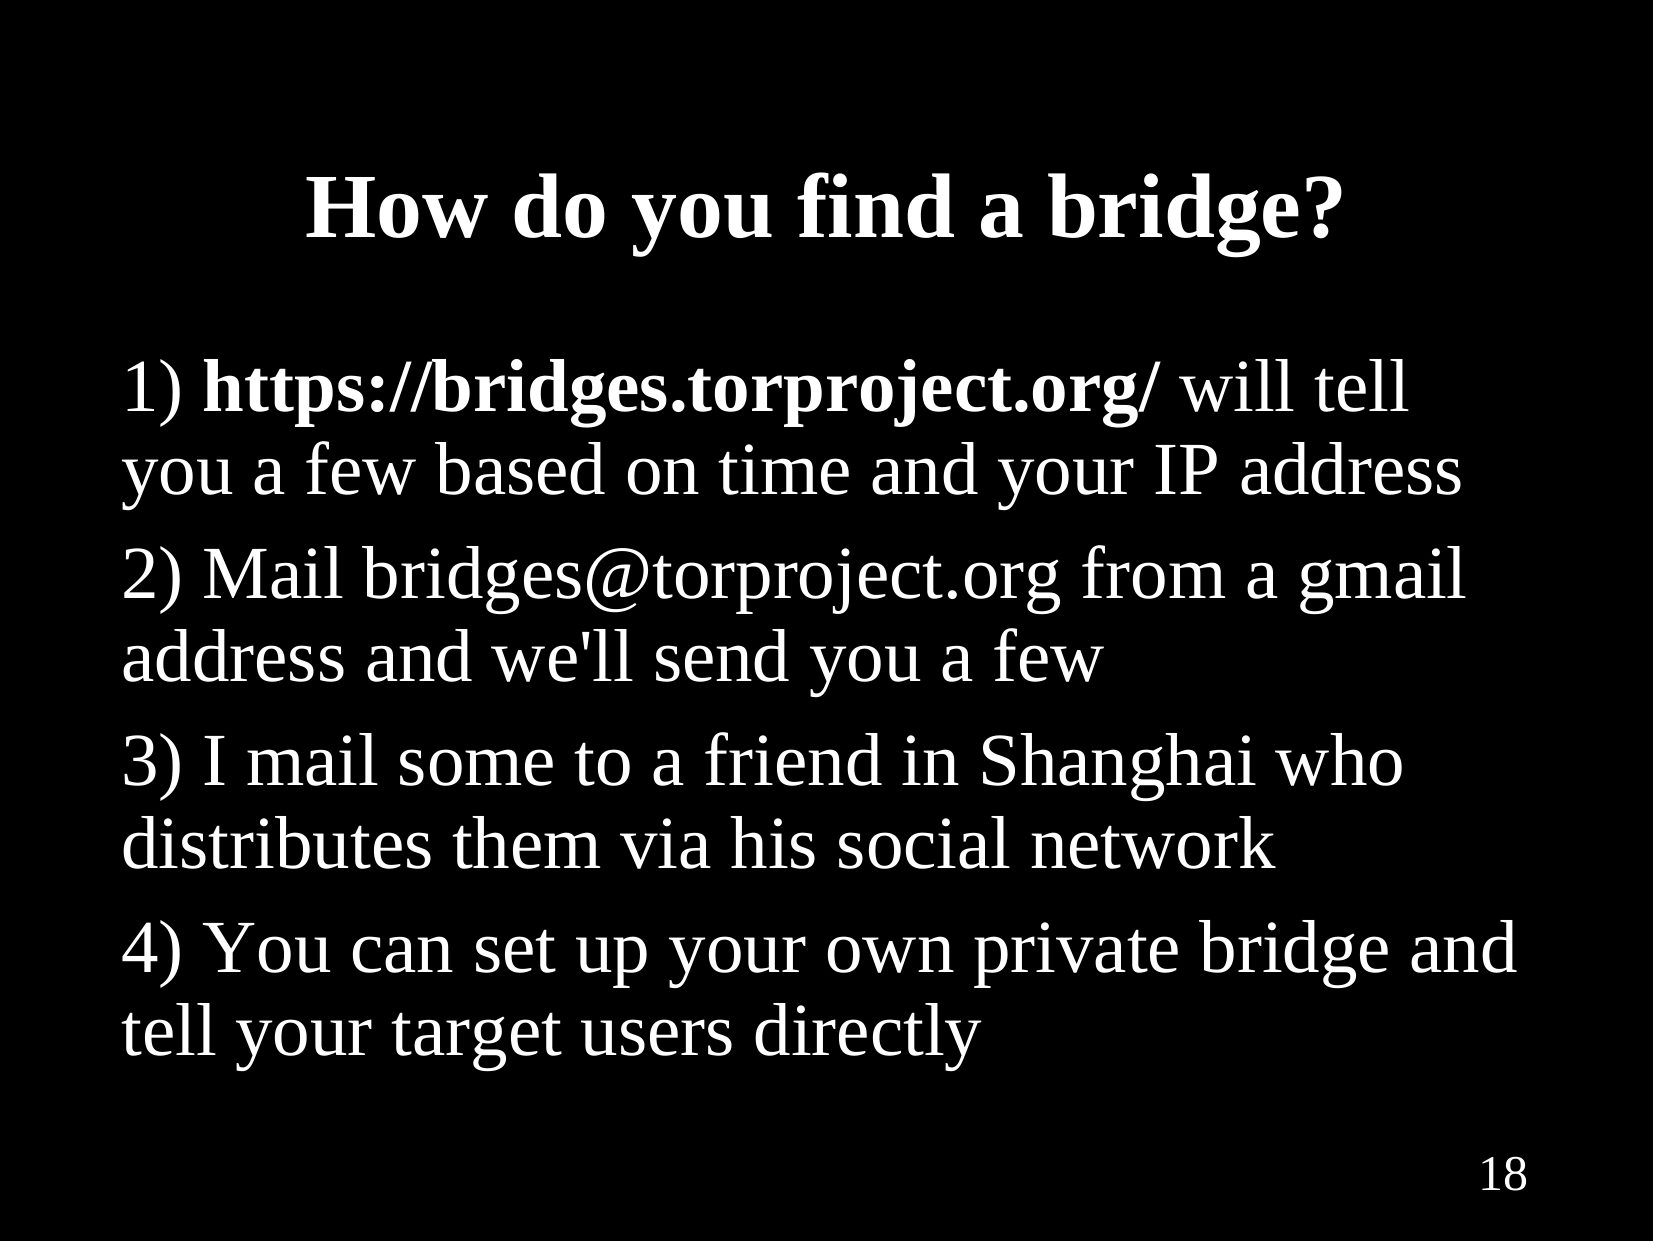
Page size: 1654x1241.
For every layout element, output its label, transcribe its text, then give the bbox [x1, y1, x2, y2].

list 1) https://bridges.torproject.org/ will tell you a few based on time and your IP address 2) Mail bridges@torproject.org from a gmail address and we'll send you a few 3) I mail some to a friend in Shanghai who distributes them via his social network 4) You can set up your own private bridge and tell your target users directly [121, 344, 1534, 1127]
title How do you find a bridge? [121, 102, 1534, 311]
